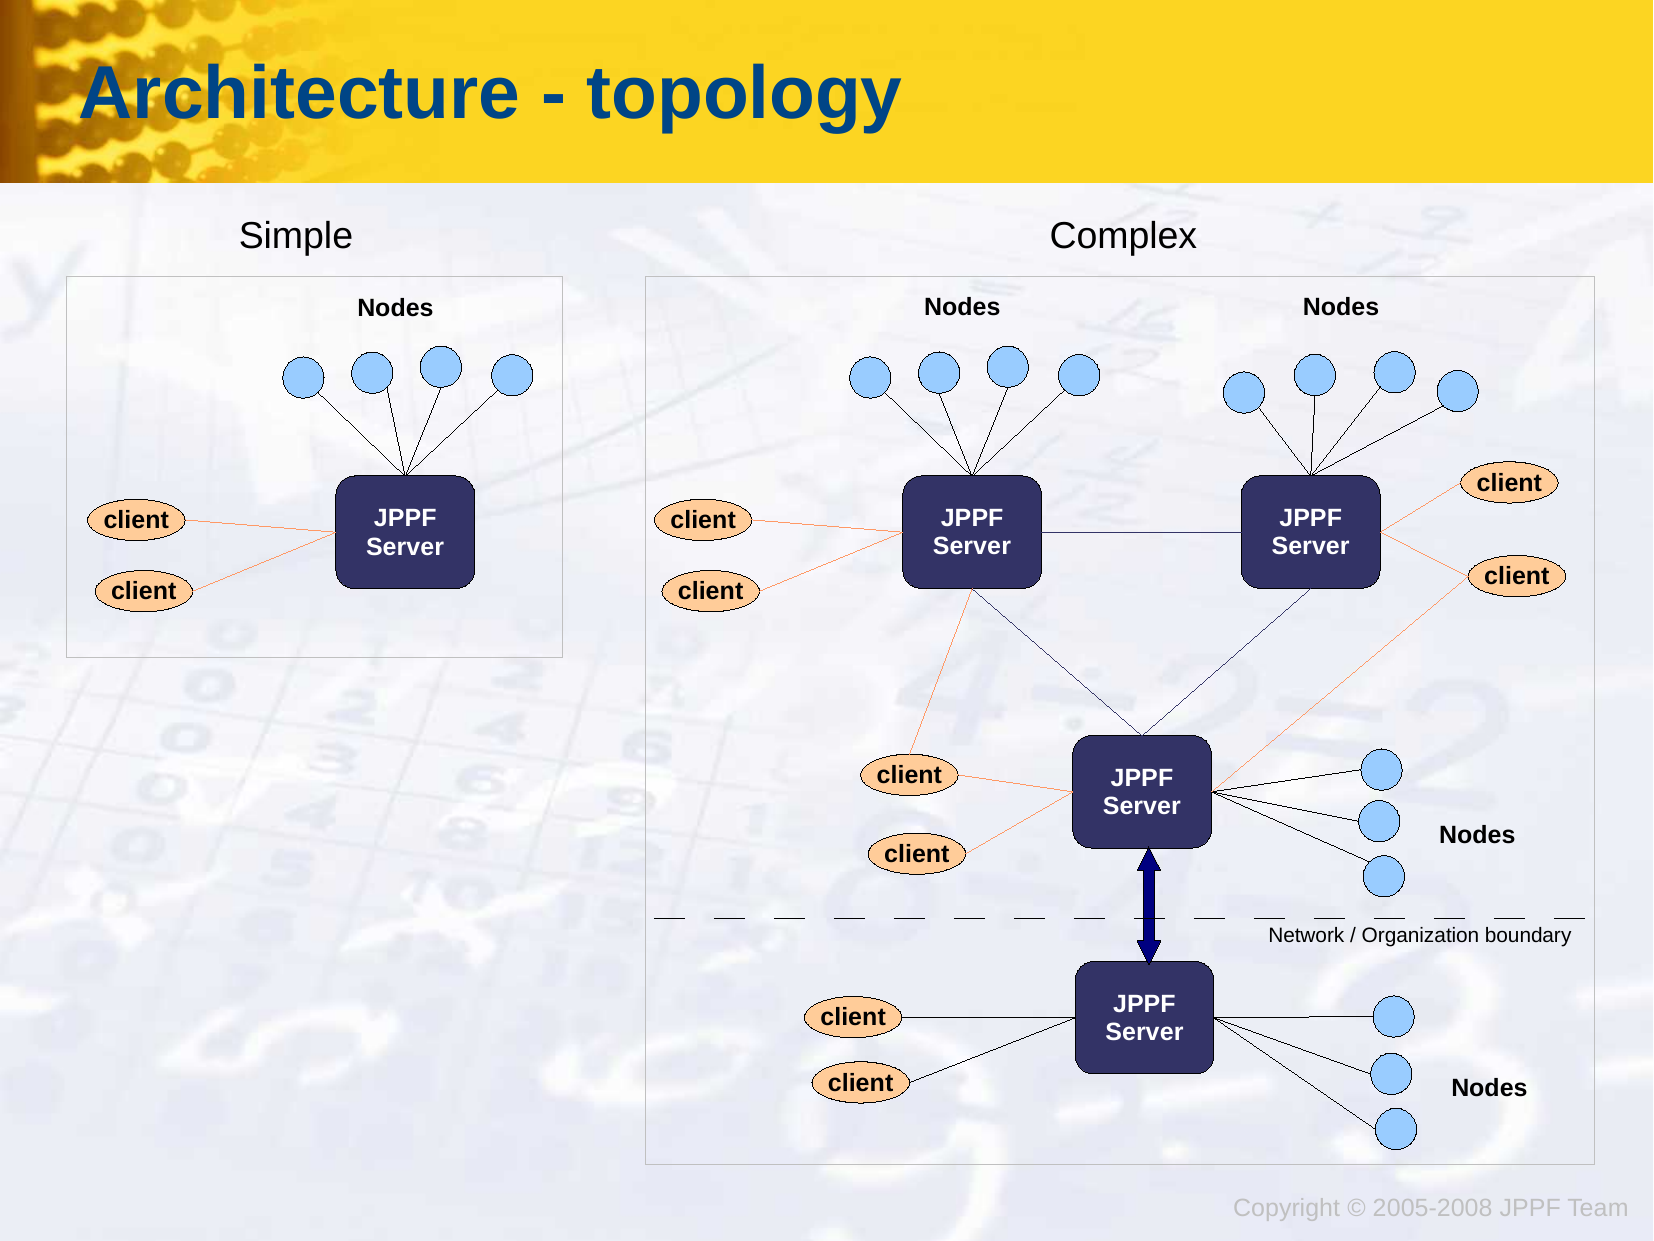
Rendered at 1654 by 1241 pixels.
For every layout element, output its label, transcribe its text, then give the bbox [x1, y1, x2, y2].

text_box client [1460, 461, 1559, 504]
text_box [1370, 1053, 1412, 1095]
text_box Nodes [1424, 813, 1534, 859]
text_box client [654, 499, 752, 541]
text_box [1137, 846, 1161, 918]
text_box JPPF Server [1241, 475, 1381, 589]
text_box [918, 351, 960, 394]
text_box [1437, 370, 1479, 412]
text_box [282, 356, 325, 399]
text_box client [811, 1061, 910, 1104]
text_box Simple [216, 207, 376, 265]
text_box Nodes [1288, 285, 1397, 331]
text_box [351, 352, 393, 394]
text_box JPPF Server [335, 475, 475, 589]
text_box [1360, 748, 1403, 791]
text_box client [868, 833, 966, 875]
text_box Nodes [1436, 1066, 1546, 1111]
text_box JPPF Server [1072, 735, 1212, 849]
text_box Nodes [909, 285, 1019, 331]
text_box [849, 356, 891, 399]
text_box [1375, 1108, 1417, 1150]
text_box [1137, 919, 1161, 965]
text_box client [87, 499, 186, 541]
text_box [420, 346, 462, 388]
text_box Network / Organization boundary [1253, 916, 1610, 958]
text_box JPPF Server [1075, 961, 1214, 1074]
text_box JPPF Server [902, 475, 1042, 589]
text_box [491, 354, 533, 396]
text_box [1363, 855, 1405, 897]
text_box client [661, 570, 760, 612]
text_box [1373, 351, 1416, 393]
picture [0, 0, 1654, 1241]
text_box client [95, 570, 193, 612]
text_box client [1468, 555, 1566, 597]
text_box [1294, 354, 1336, 396]
text_box [987, 346, 1029, 388]
text_box [1373, 995, 1415, 1038]
text_box [1058, 354, 1100, 396]
text_box client [860, 754, 959, 796]
text_box client [804, 996, 902, 1038]
title Architecture - topology [78, 17, 1567, 168]
text_box Nodes [342, 285, 452, 331]
text_box [1358, 800, 1400, 842]
text_box [1223, 371, 1265, 414]
text_box Complex [1031, 207, 1215, 265]
